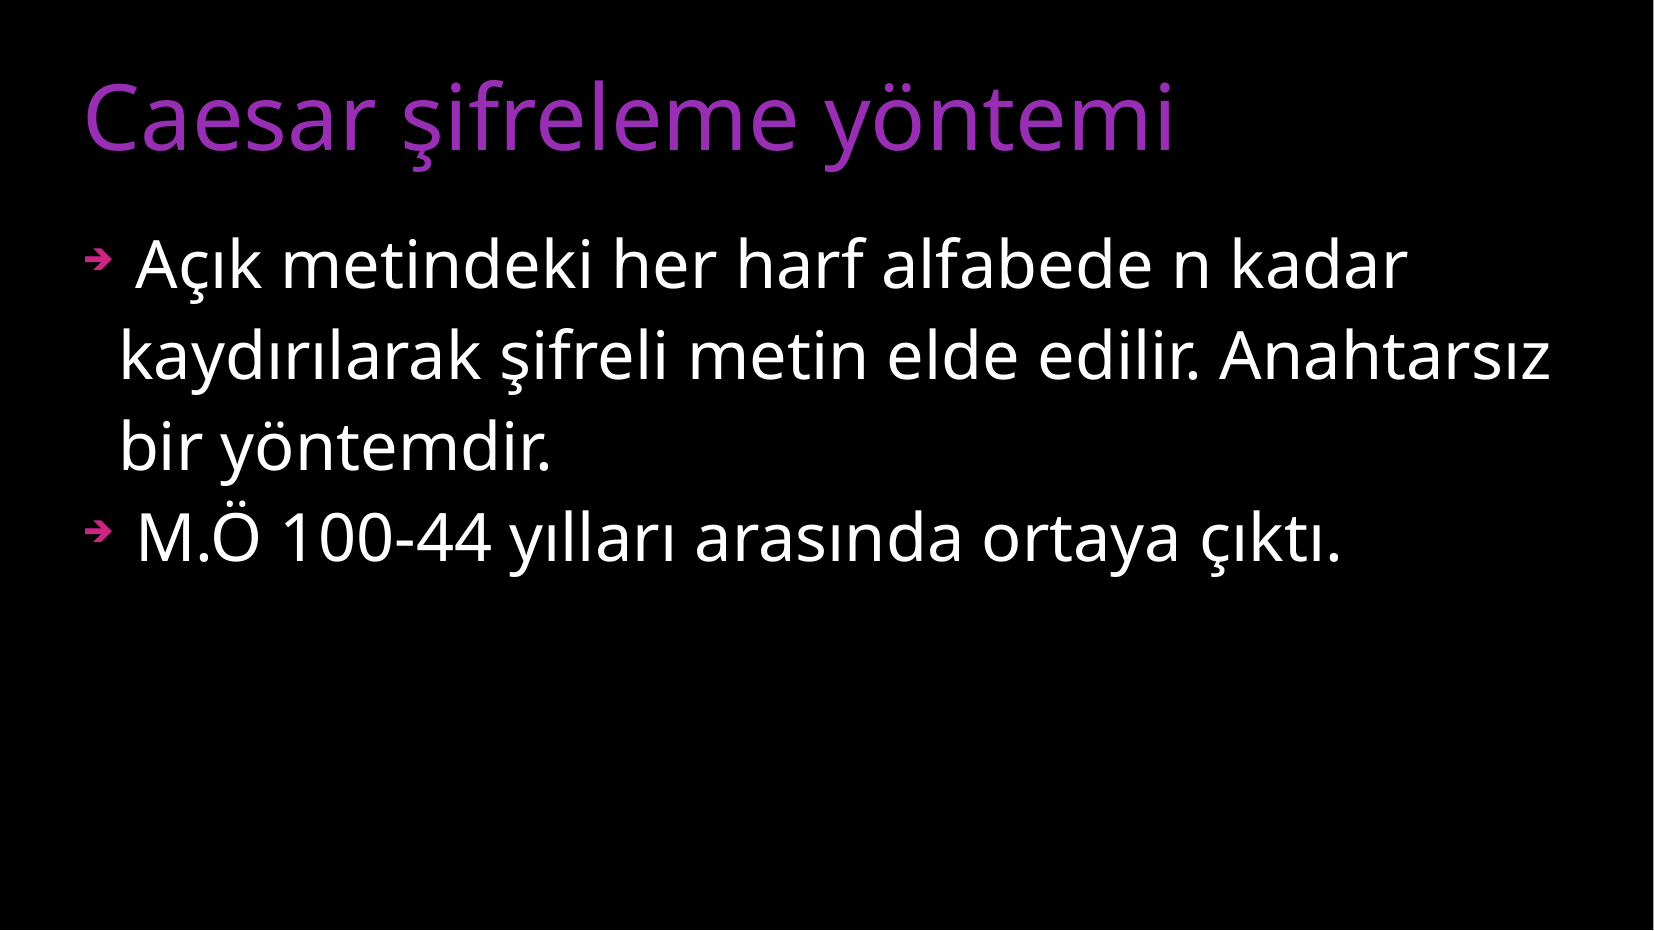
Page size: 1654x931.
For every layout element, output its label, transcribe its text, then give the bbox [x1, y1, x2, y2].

subtitle Açık metindeki her harf alfabede n kadar kaydırılarak şifreli metin elde edilir. Anahtarsız bir yöntemdir. M.Ö 100-44 yılları arasında ortaya çıktı. [82, 217, 1571, 758]
title Caesar şifreleme yöntemi [82, 37, 1571, 193]
